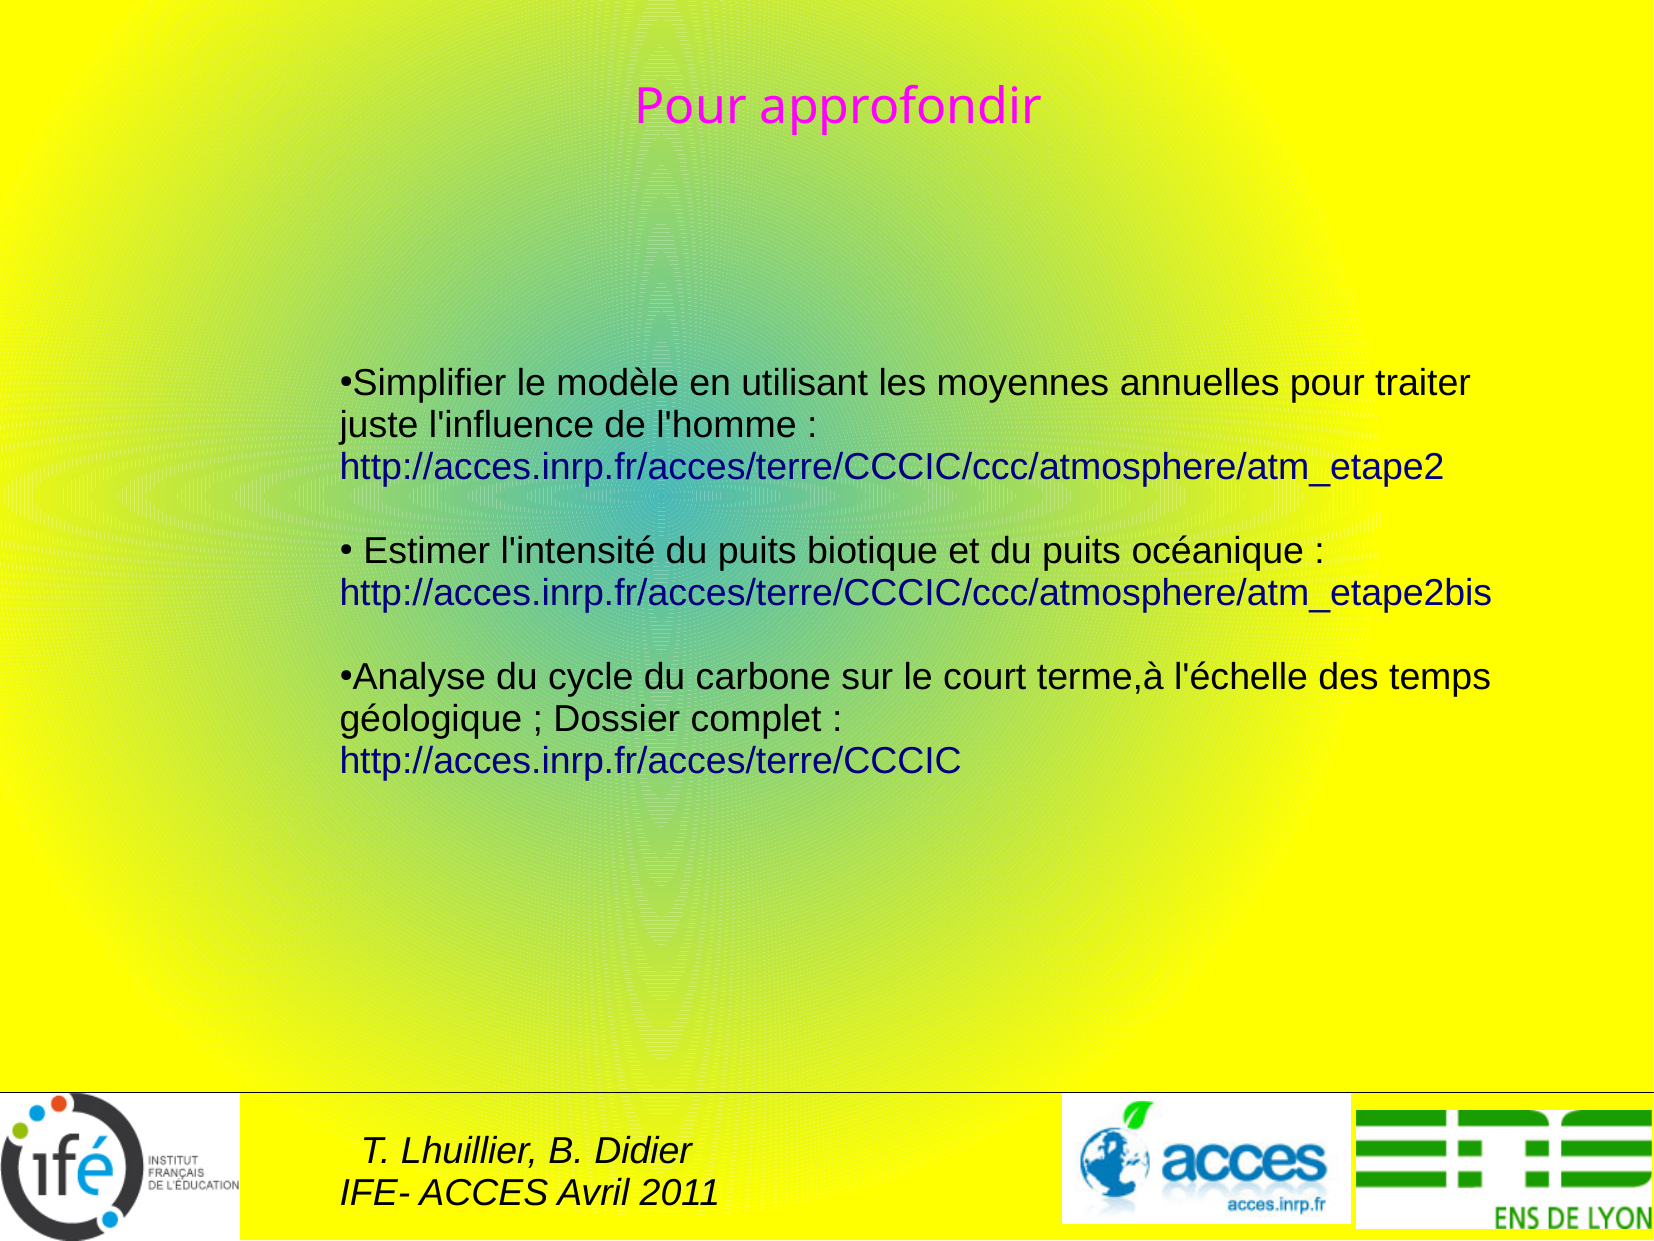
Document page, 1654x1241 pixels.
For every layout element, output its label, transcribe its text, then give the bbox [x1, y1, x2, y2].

picture [1356, 1110, 1652, 1229]
text_box Pour approfondir [620, 63, 1063, 148]
text_box T. Lhuillier, B. Didier IFE- ACCES Avril 2011 [324, 1122, 886, 1221]
picture [1062, 1093, 1351, 1224]
text_box Simplifier le modèle en utilisant les moyennes annuelles pour traiter juste l'influence de l'homme : http://acces.inrp.fr/acces/terre/CCCIC/ccc/atmosphere/atm_etape2 Estimer l'intensité du puits biotique et du puits océanique : http://acces.inrp.fr/acces/terre/CCCIC/ccc/atmosphere/atm_etape2bis Analyse du cycle du carbone sur le court terme,à l'échelle des temps géologique ; Dossier complet : http://acces.inrp.fr/acces/terre/CCCIC [324, 354, 1536, 790]
picture [0, 1093, 240, 1241]
